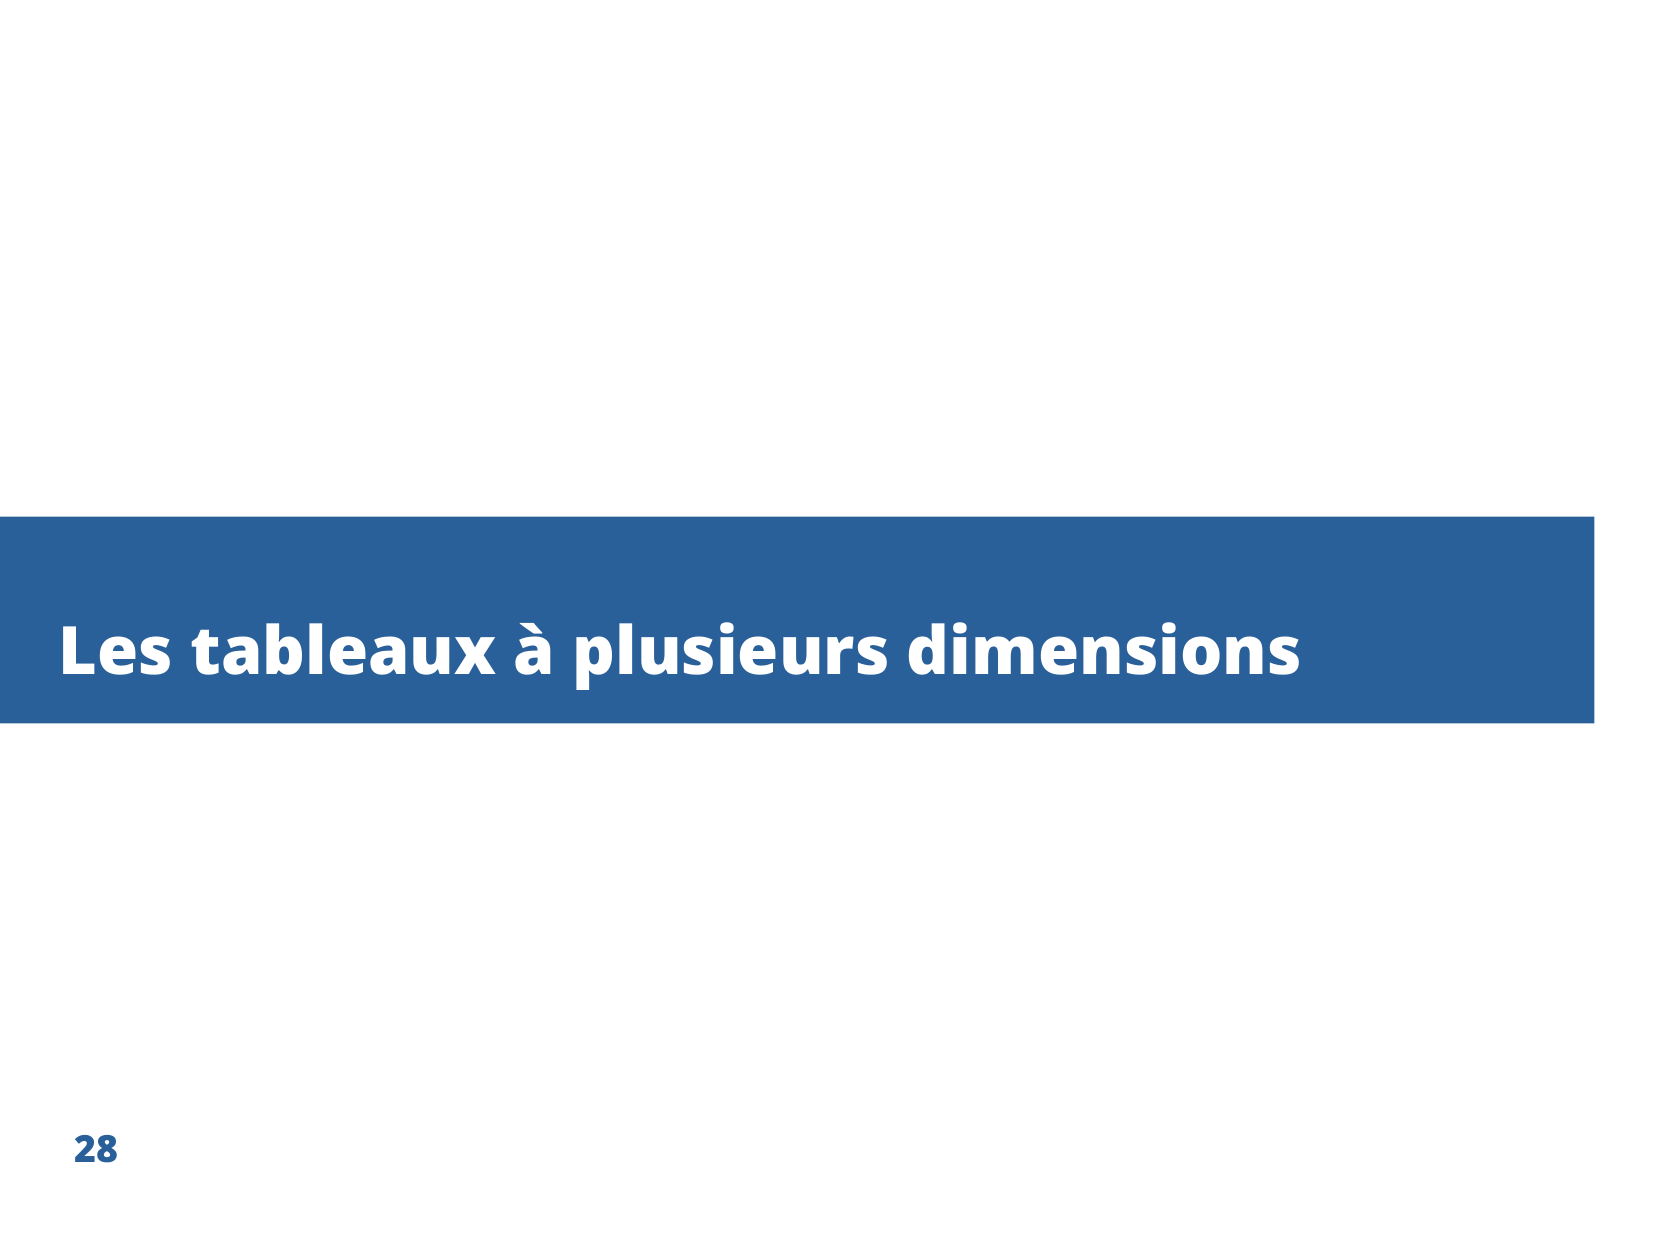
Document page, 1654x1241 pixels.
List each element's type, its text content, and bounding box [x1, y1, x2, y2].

title Les tableaux à plusieurs dimensions [59, 546, 1595, 694]
